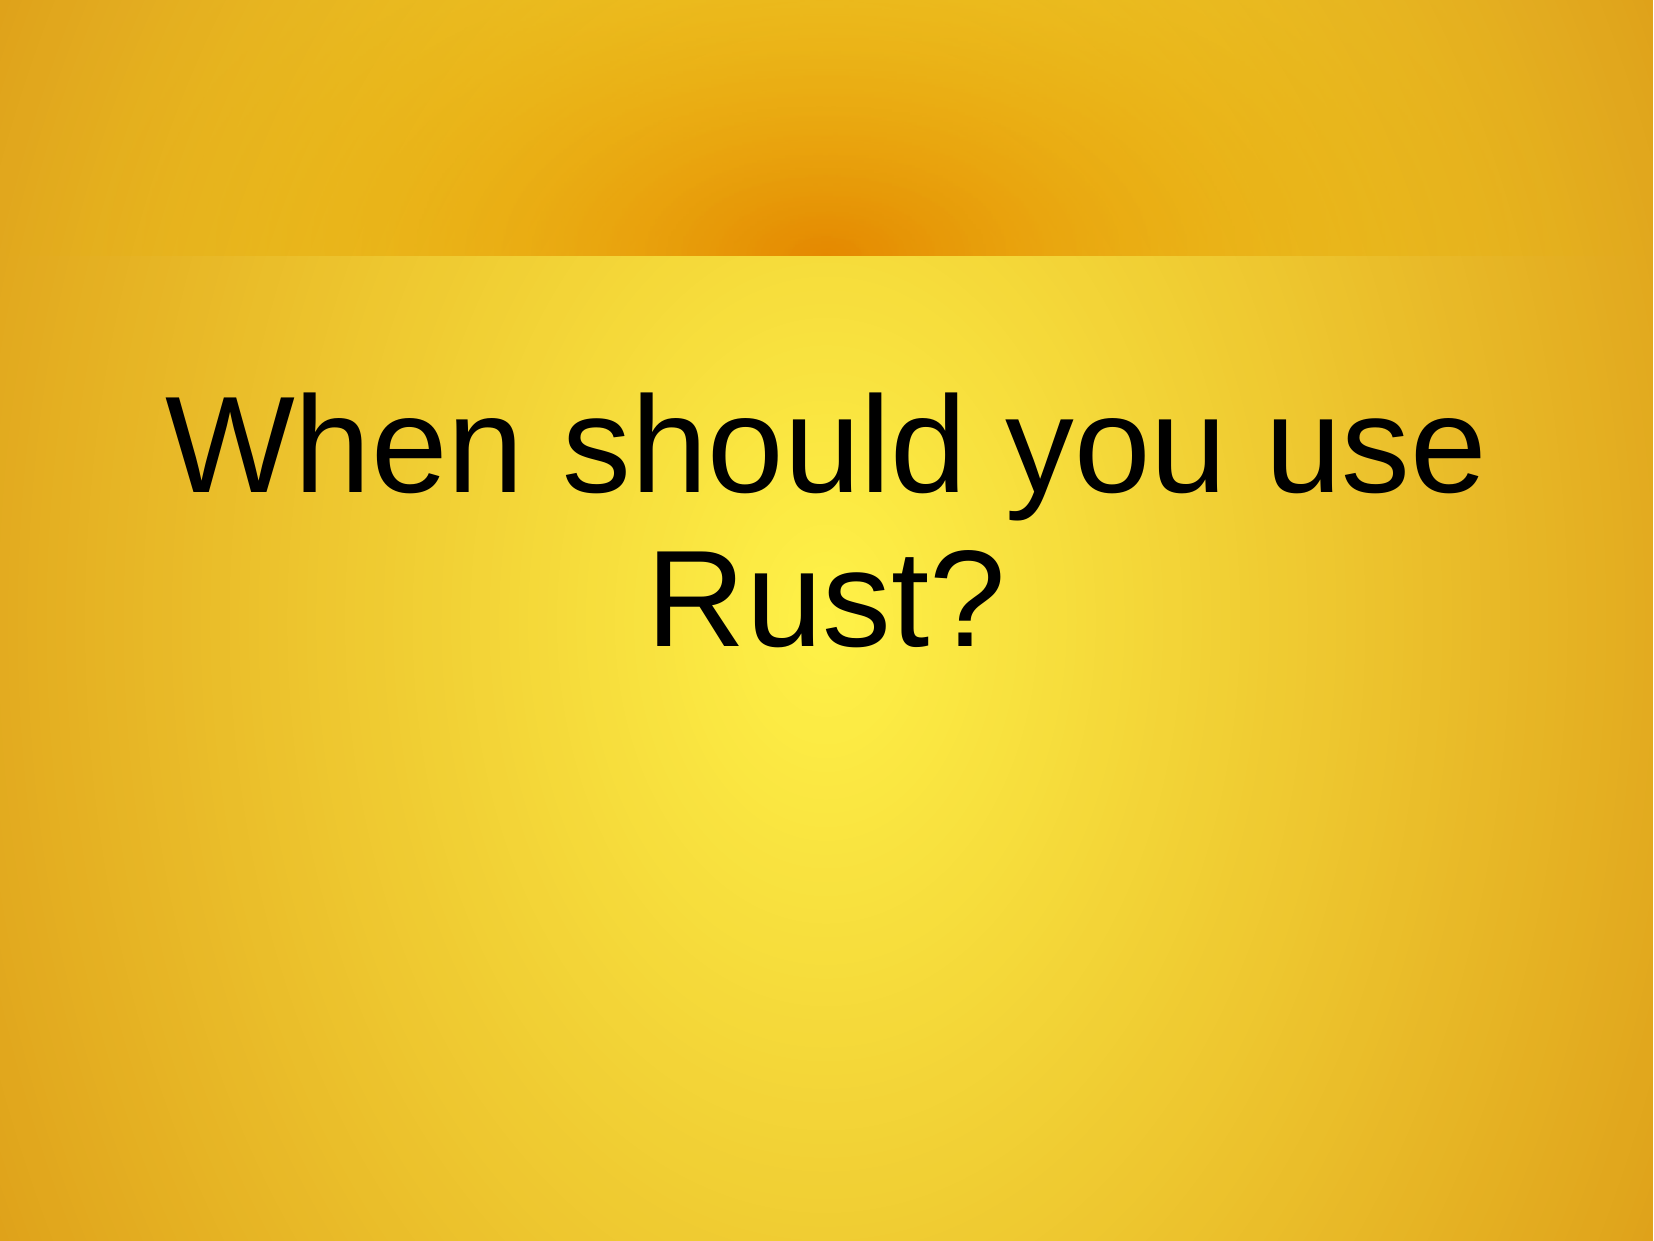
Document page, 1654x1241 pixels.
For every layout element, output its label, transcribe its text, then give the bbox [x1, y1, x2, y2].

subtitle When should you use Rust? [82, 47, 1571, 997]
